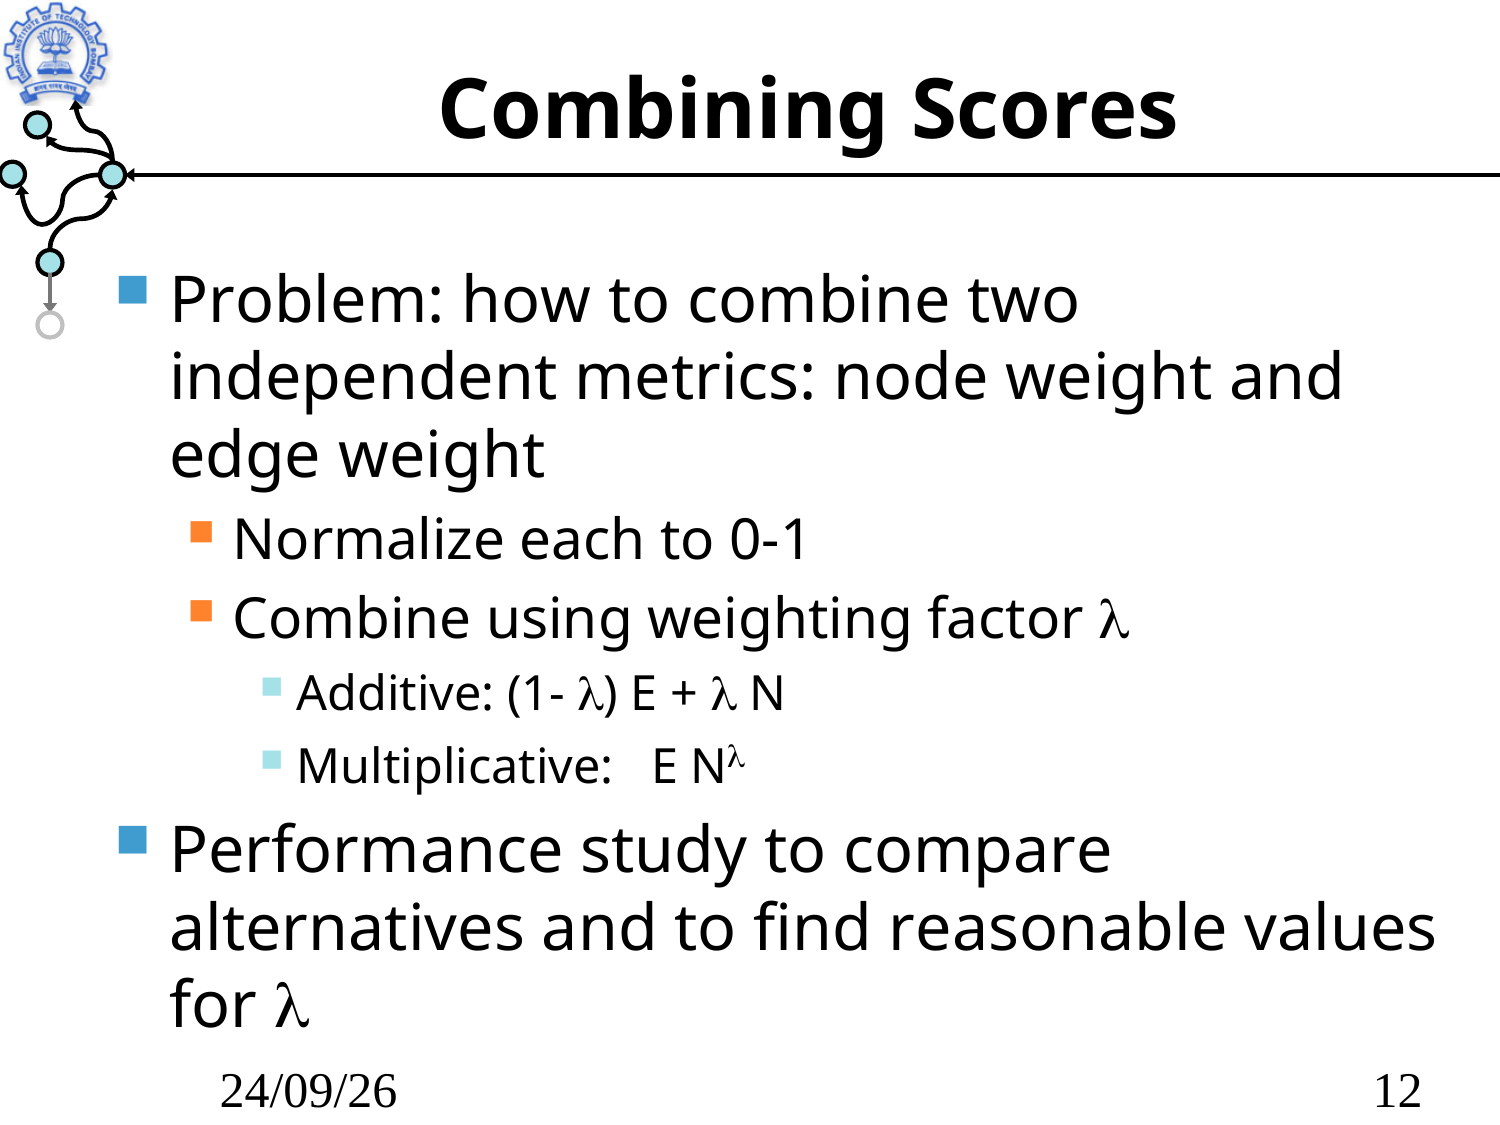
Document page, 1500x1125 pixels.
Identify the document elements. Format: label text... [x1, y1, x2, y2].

title Combining Scores [167, 24, 1450, 163]
list Problem: how to combine two independent metrics: node weight and edge weight Normalize each to 0-1 Combine using weighting factor  Additive: (1- ) E +  N Multiplicative: E N Performance study to compare alternatives and to find reasonable values for  [99, 249, 1476, 1050]
picture [0, 0, 113, 106]
